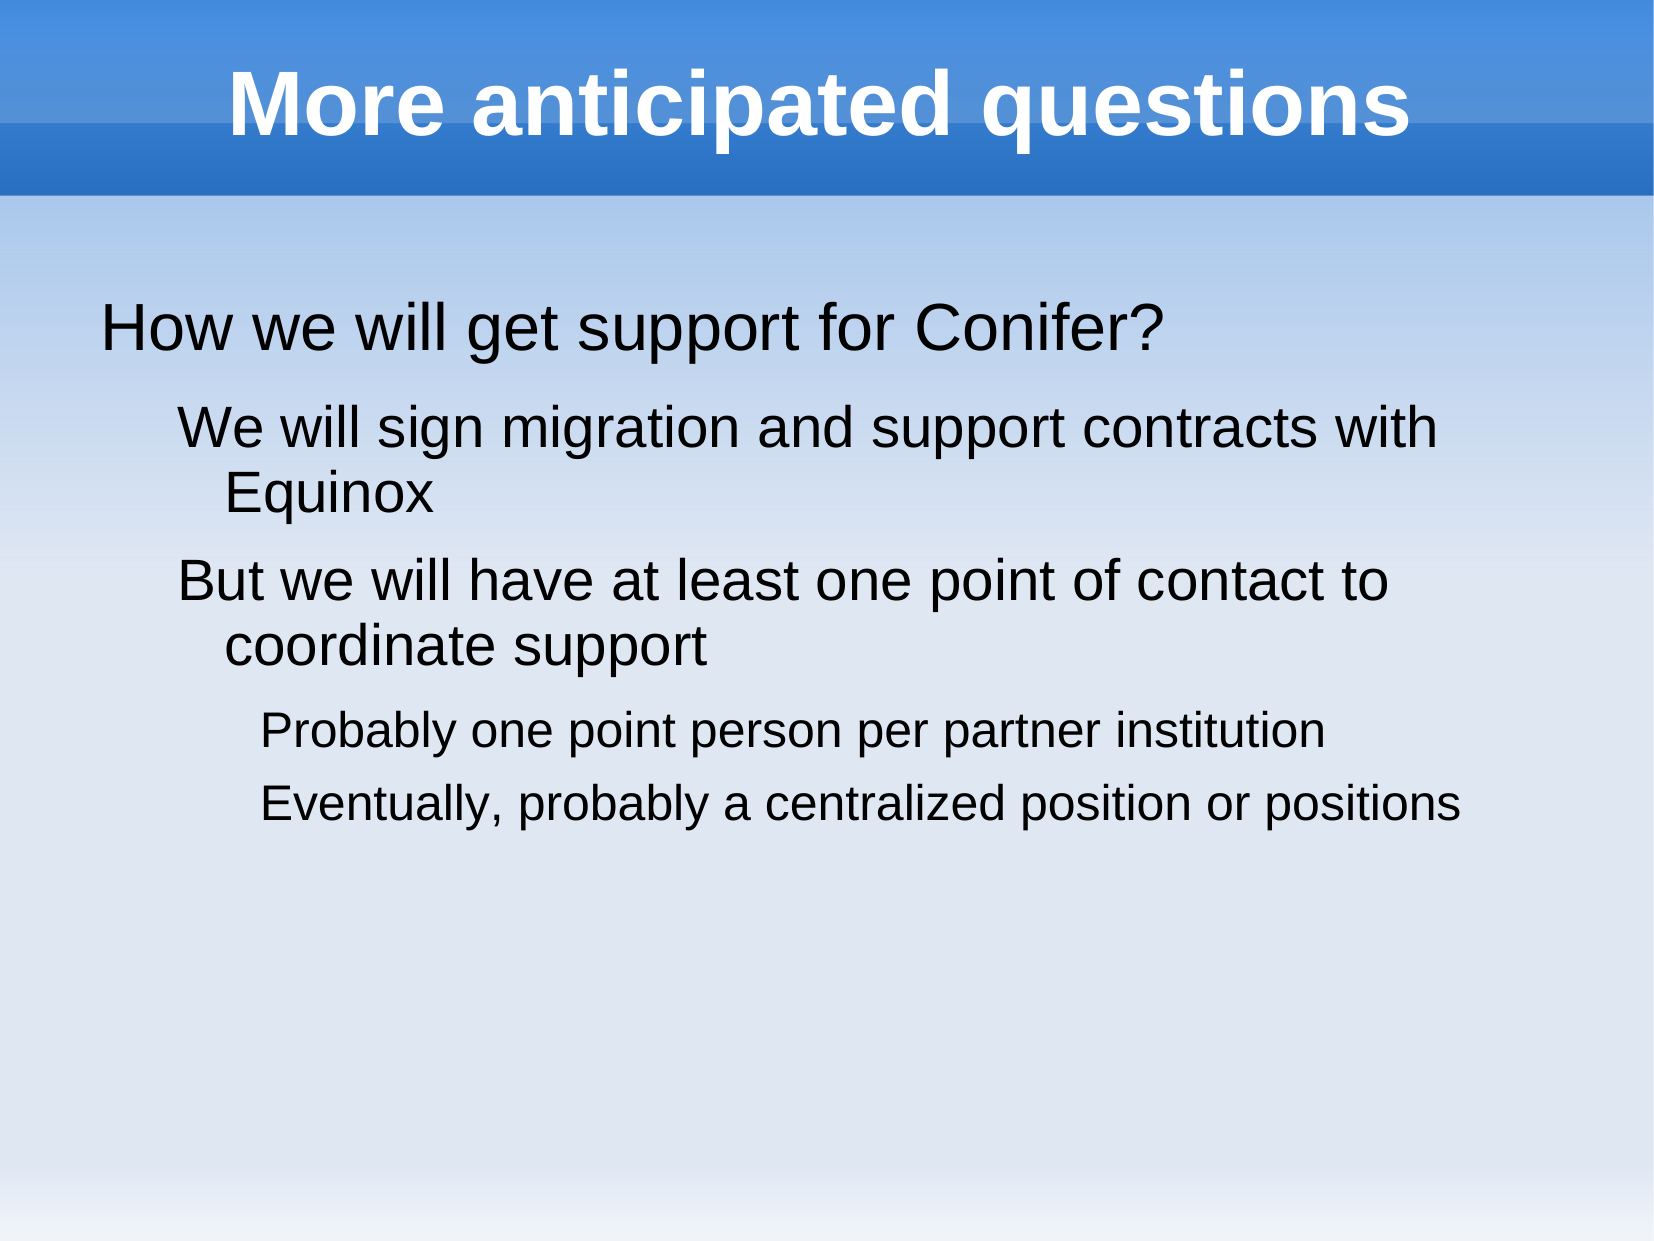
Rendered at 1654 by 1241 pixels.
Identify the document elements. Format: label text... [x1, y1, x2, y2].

title More anticipated questions [76, 0, 1565, 208]
picture [0, 0, 1654, 1241]
list How we will get support for Conifer? We will sign migration and support contracts with Equinox But we will have at least one point of contact to coordinate support Probably one point person per partner institution Eventually, probably a centralized position or positions [82, 290, 1571, 1109]
